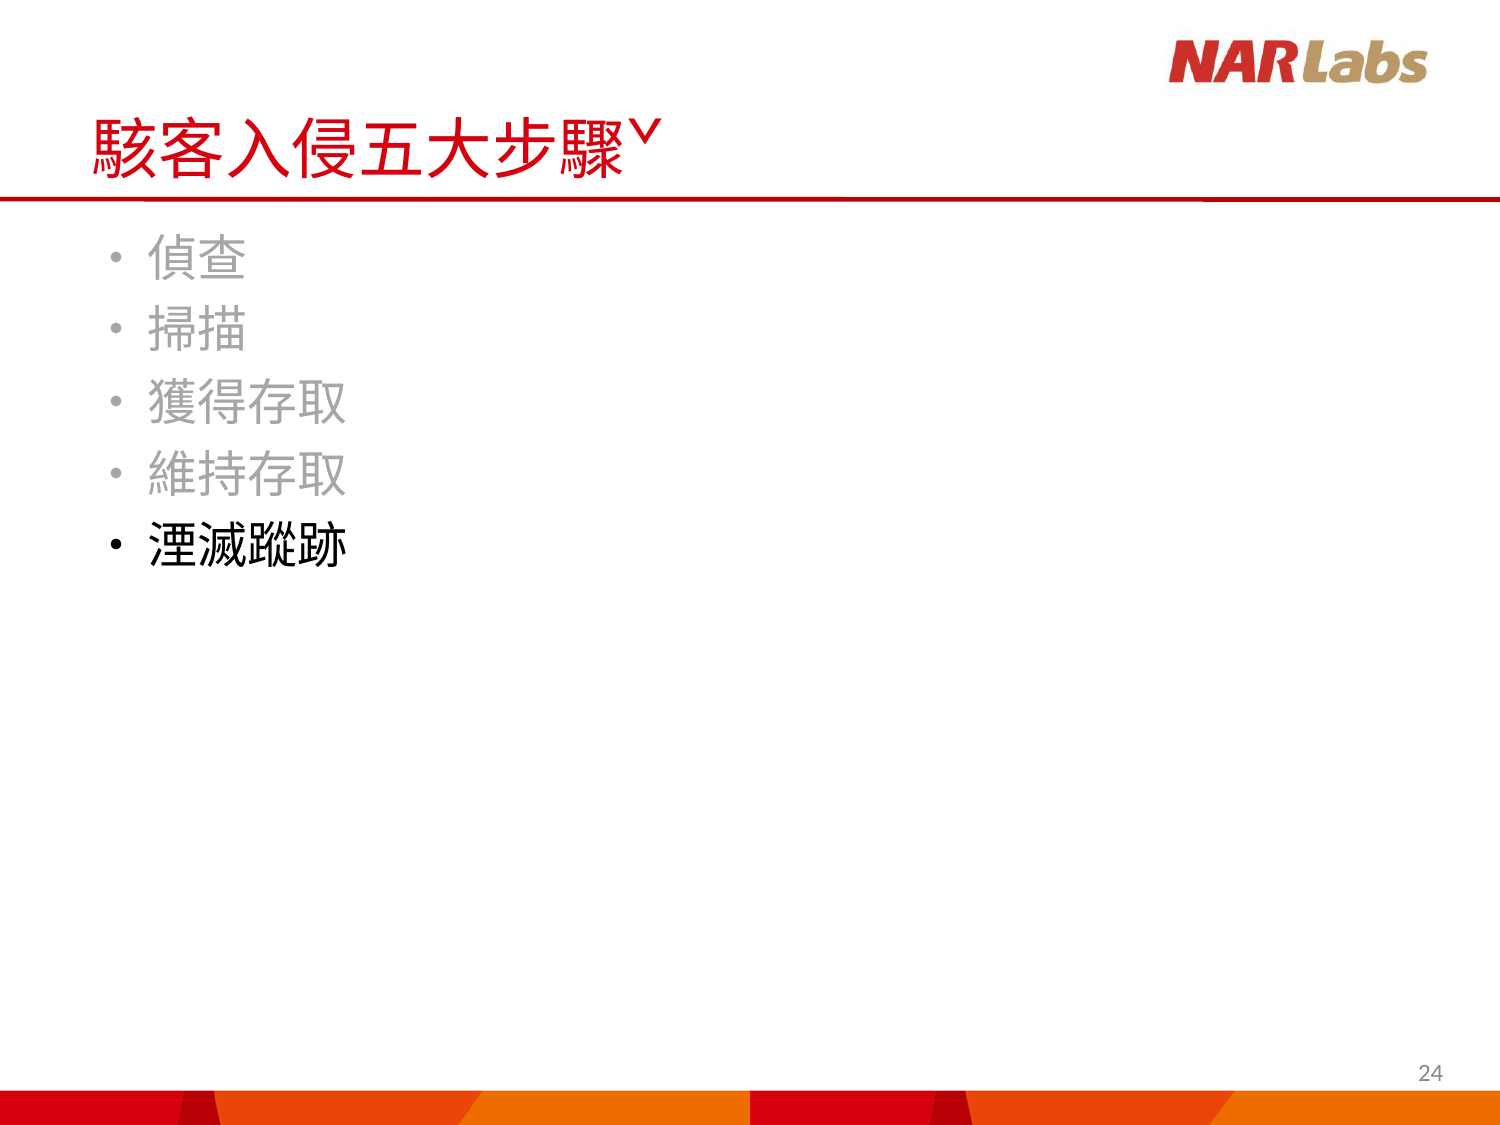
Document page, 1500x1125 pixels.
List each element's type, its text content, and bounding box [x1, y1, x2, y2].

text_box • 偵查 • 掃描 • 獲得存取 • 維持存取 • 湮滅蹤跡 [89, 226, 351, 576]
text_box 21 [1414, 1056, 1448, 1090]
title 駭客入侵五大步驟ˇ [89, 107, 1411, 189]
